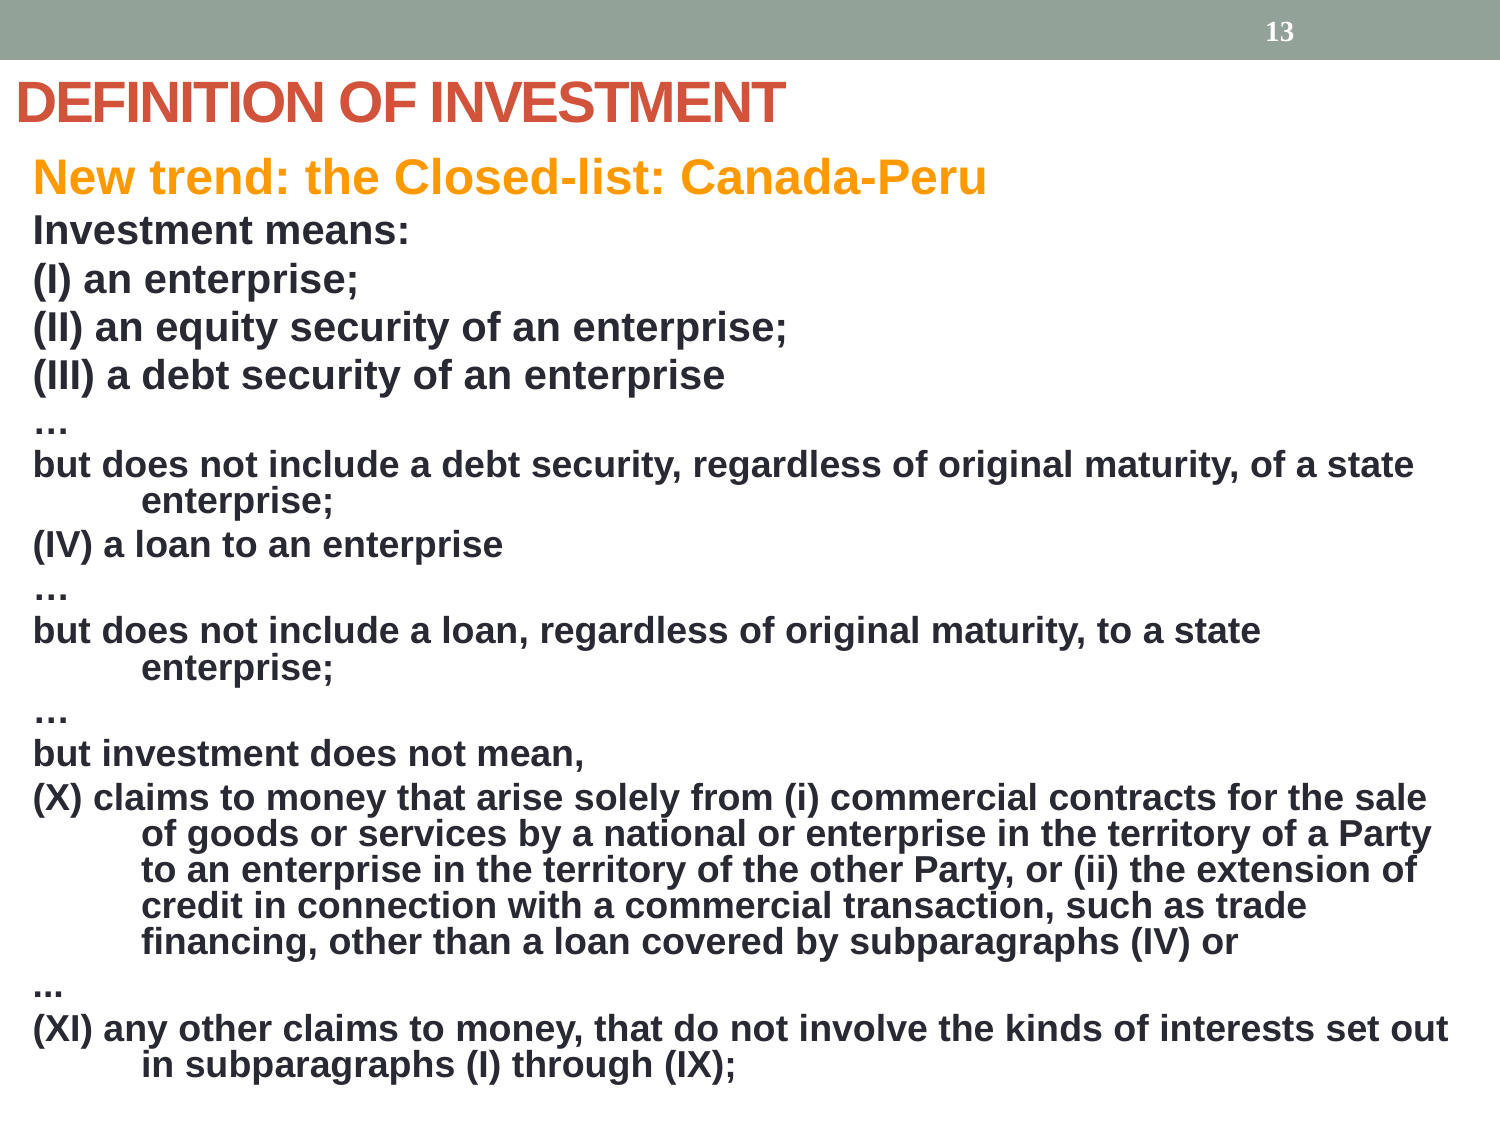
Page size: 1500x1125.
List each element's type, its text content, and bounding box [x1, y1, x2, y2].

title DEFINITION OF INVESTMENT [0, 56, 1500, 142]
list New trend: the Closed-list: Canada-Peru Investment means: (I) an enterprise; (II) an equity security of an enterprise; (III) a debt security of an enterprise … but does not include a debt security, regardless of original maturity, of a state enterprise; (IV) a loan to an enterprise … but does not include a loan, regardless of original maturity, to a state enterprise; … but investment does not mean, (X) claims to money that arise solely from (i) commercial contracts for the sale of goods or services by a national or enterprise in the territory of a Party to an enterprise in the territory of the other Party, or (ii) the extension of credit in connection with a commercial transaction, such as trade financing, other than a loan covered by subparagraphs (IV) or ... (XI) any other claims to money, that do not involve the kinds of interests set out in subparagraphs (I) through (IX); [17, 148, 1477, 1106]
slide_number <編號> [1250, 3, 1425, 56]
